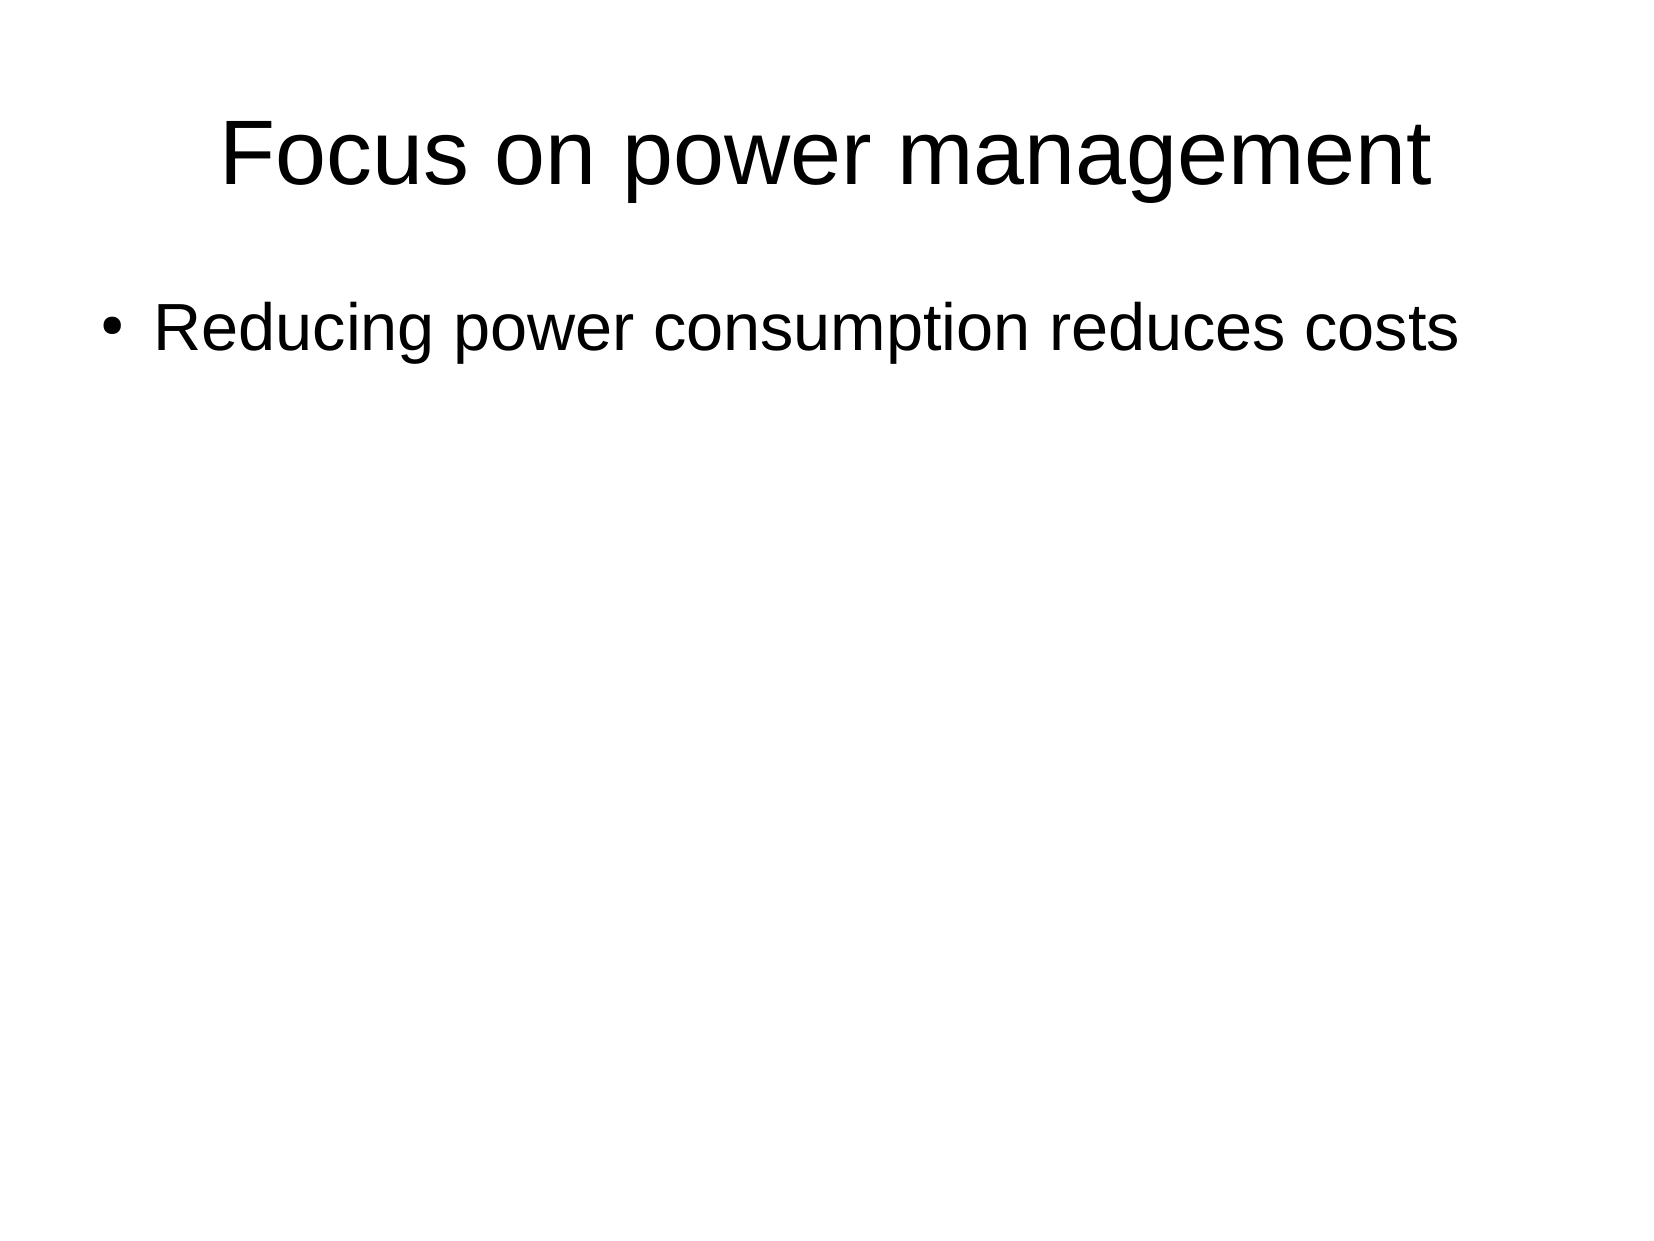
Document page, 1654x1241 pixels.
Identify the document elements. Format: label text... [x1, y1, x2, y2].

list Reducing power consumption reduces costs [82, 290, 1571, 1109]
title Focus on power management [82, 49, 1571, 257]
